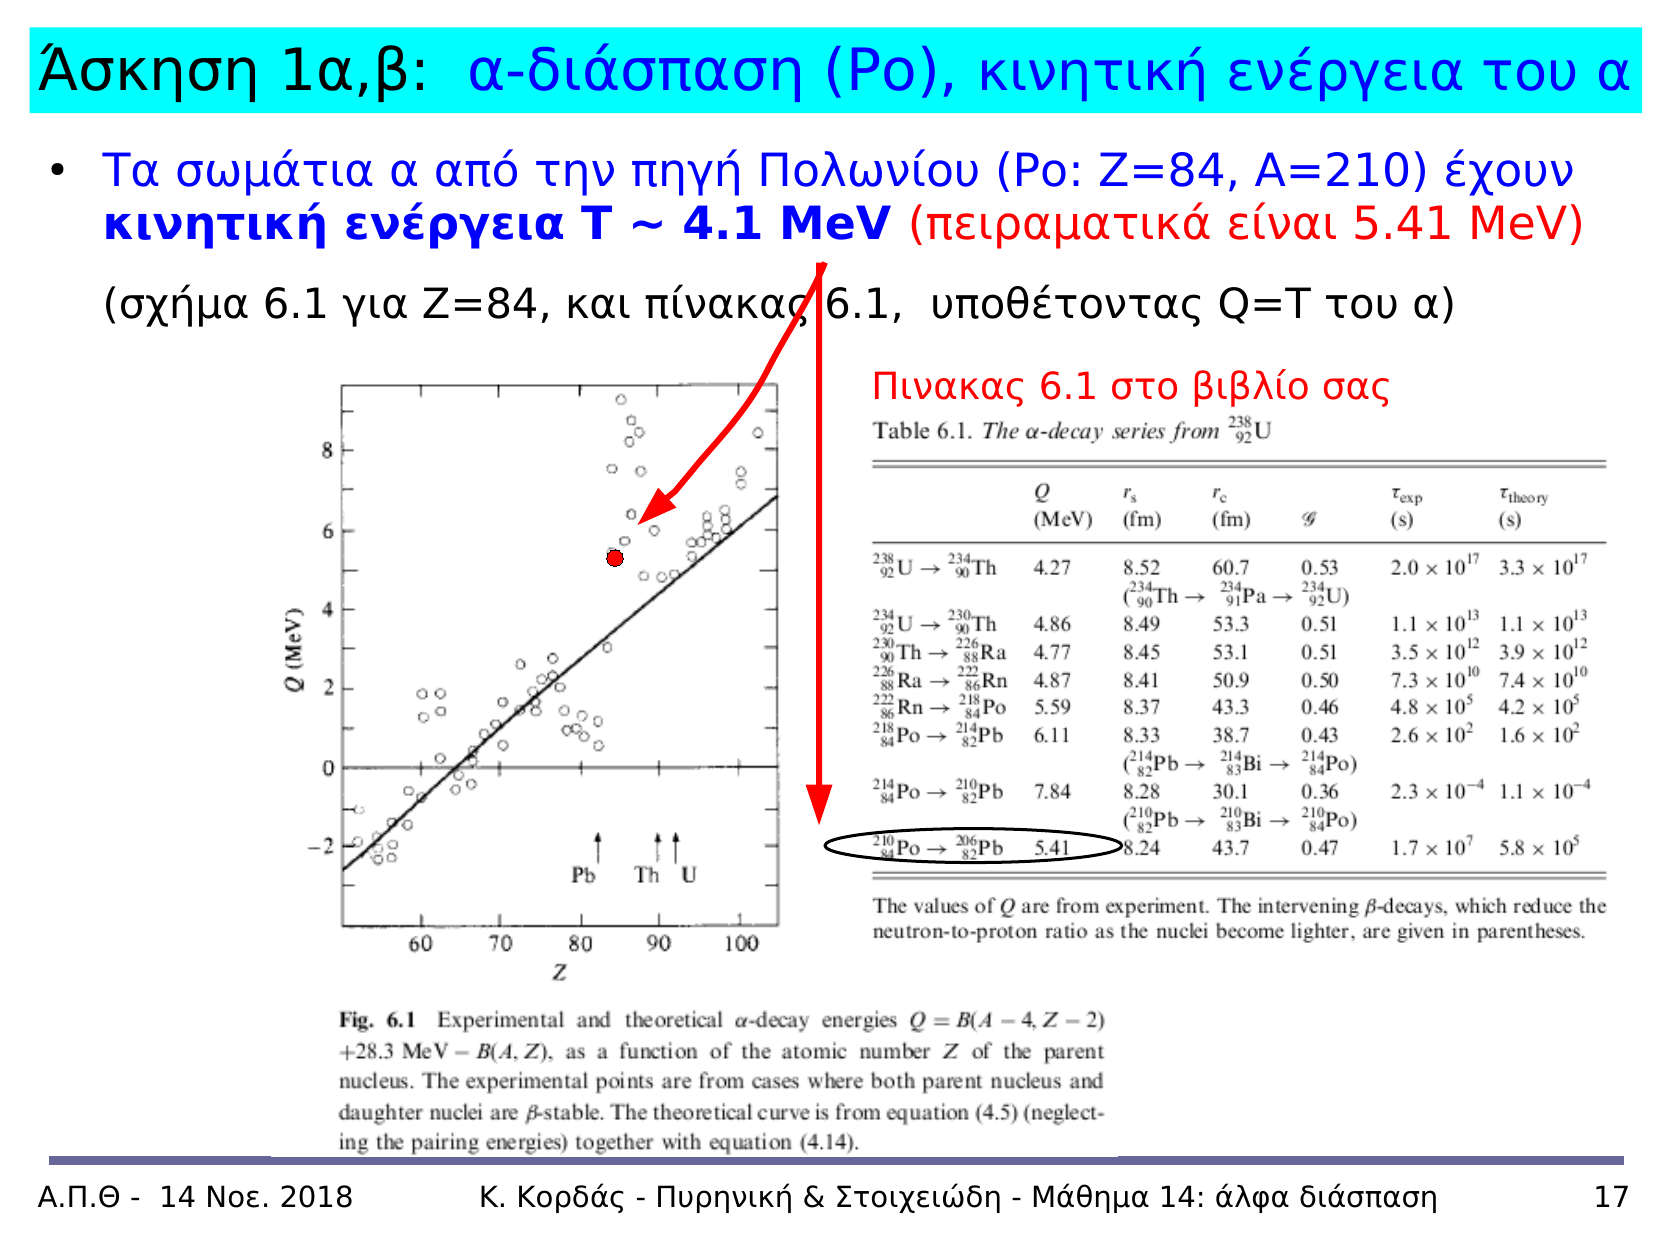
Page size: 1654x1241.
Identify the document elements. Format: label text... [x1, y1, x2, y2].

picture [862, 831, 1119, 861]
picture [862, 412, 1618, 946]
list Τα σωμάτια α από την πηγή Πολωνίου (Po: Z=84, A=210) έχουν κινητική ενέργεια Τ ~ 4.1 MeV (πειραματικά είναι 5.41 MeV) (σχήμα 6.1 για Ζ=84, και πίνακας 6.1, υποθέτοντας Q=Τ του α) [31, 144, 1645, 1106]
text_box Πινακας 6.1 στο βιβλίο σας [856, 357, 1426, 417]
picture [271, 1106, 1118, 1157]
title Άσκηση 1α,β: α-διάσπαση (Po), κινητική ενέργεια του α [29, 27, 1643, 114]
text_box [606, 549, 624, 567]
